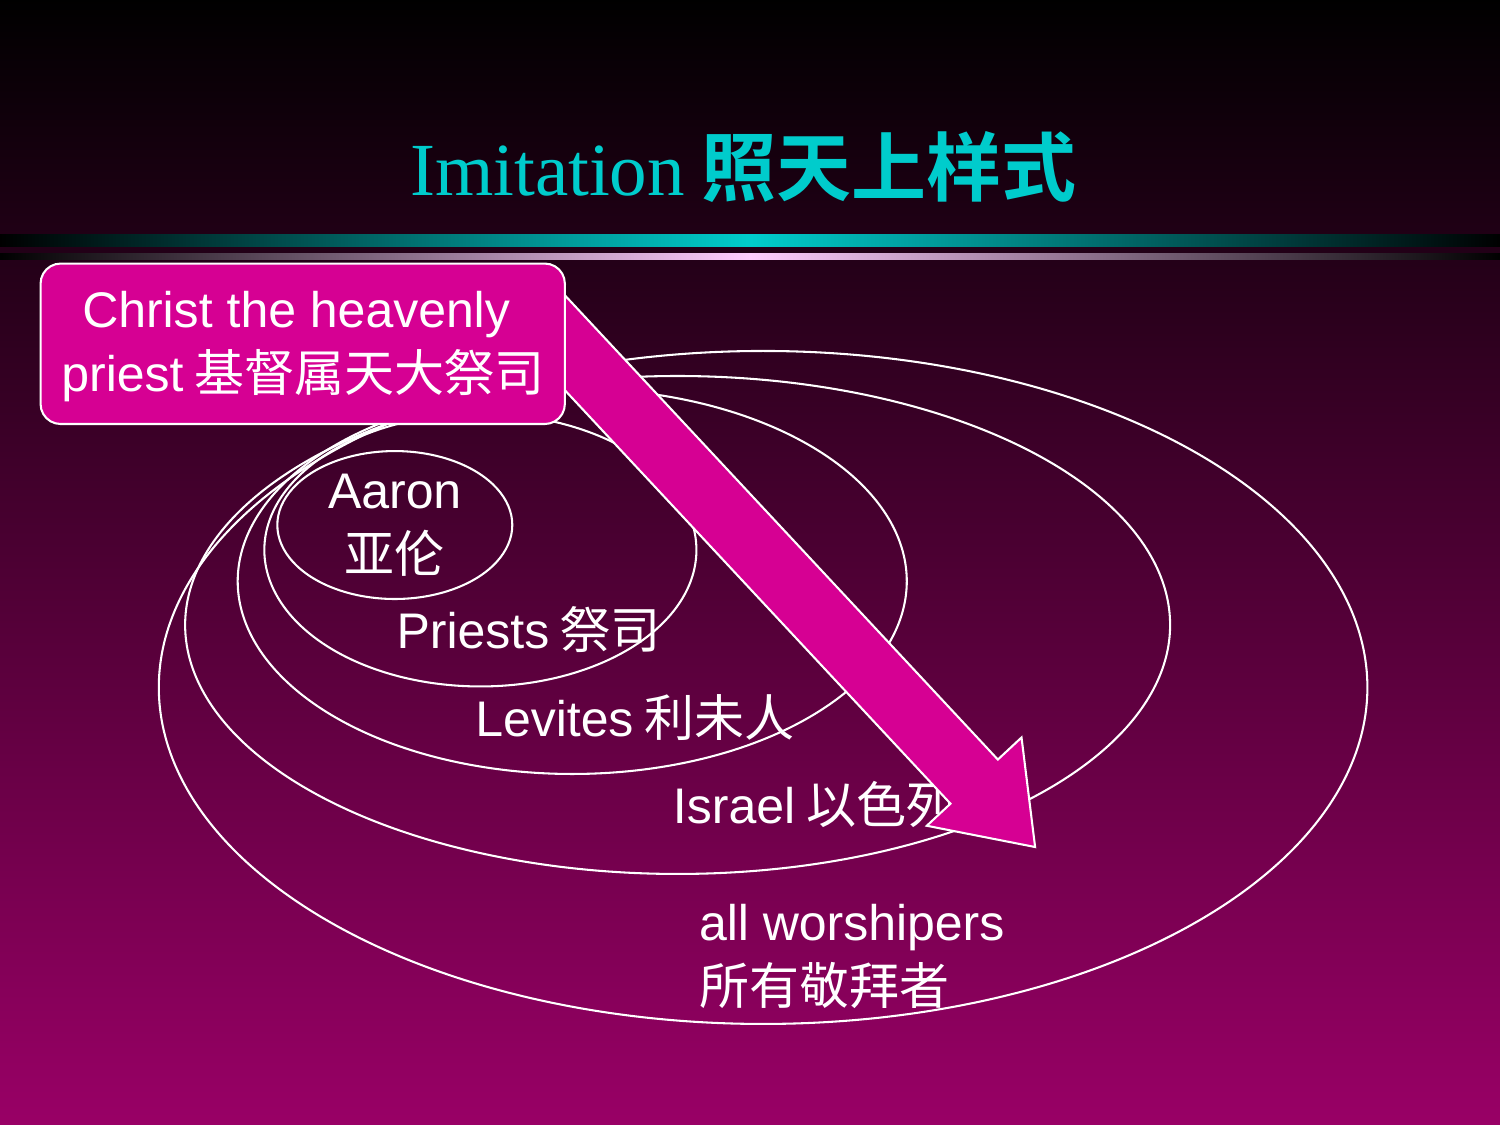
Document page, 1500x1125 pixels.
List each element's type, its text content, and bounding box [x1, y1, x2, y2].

title Imitation照天上样式 [99, 37, 1388, 225]
text_box Israel以色列人 [657, 762, 1024, 846]
text_box Levites利未人 [460, 674, 907, 759]
text_box all worshipers 所有敬拜者 [684, 887, 1237, 1027]
text_box [565, 295, 1036, 848]
text_box Aaron 亚伦 [277, 451, 513, 599]
text_box Priests祭司 [381, 587, 685, 671]
text_box Christ the heavenly priest基督属天大祭司 [40, 263, 565, 425]
